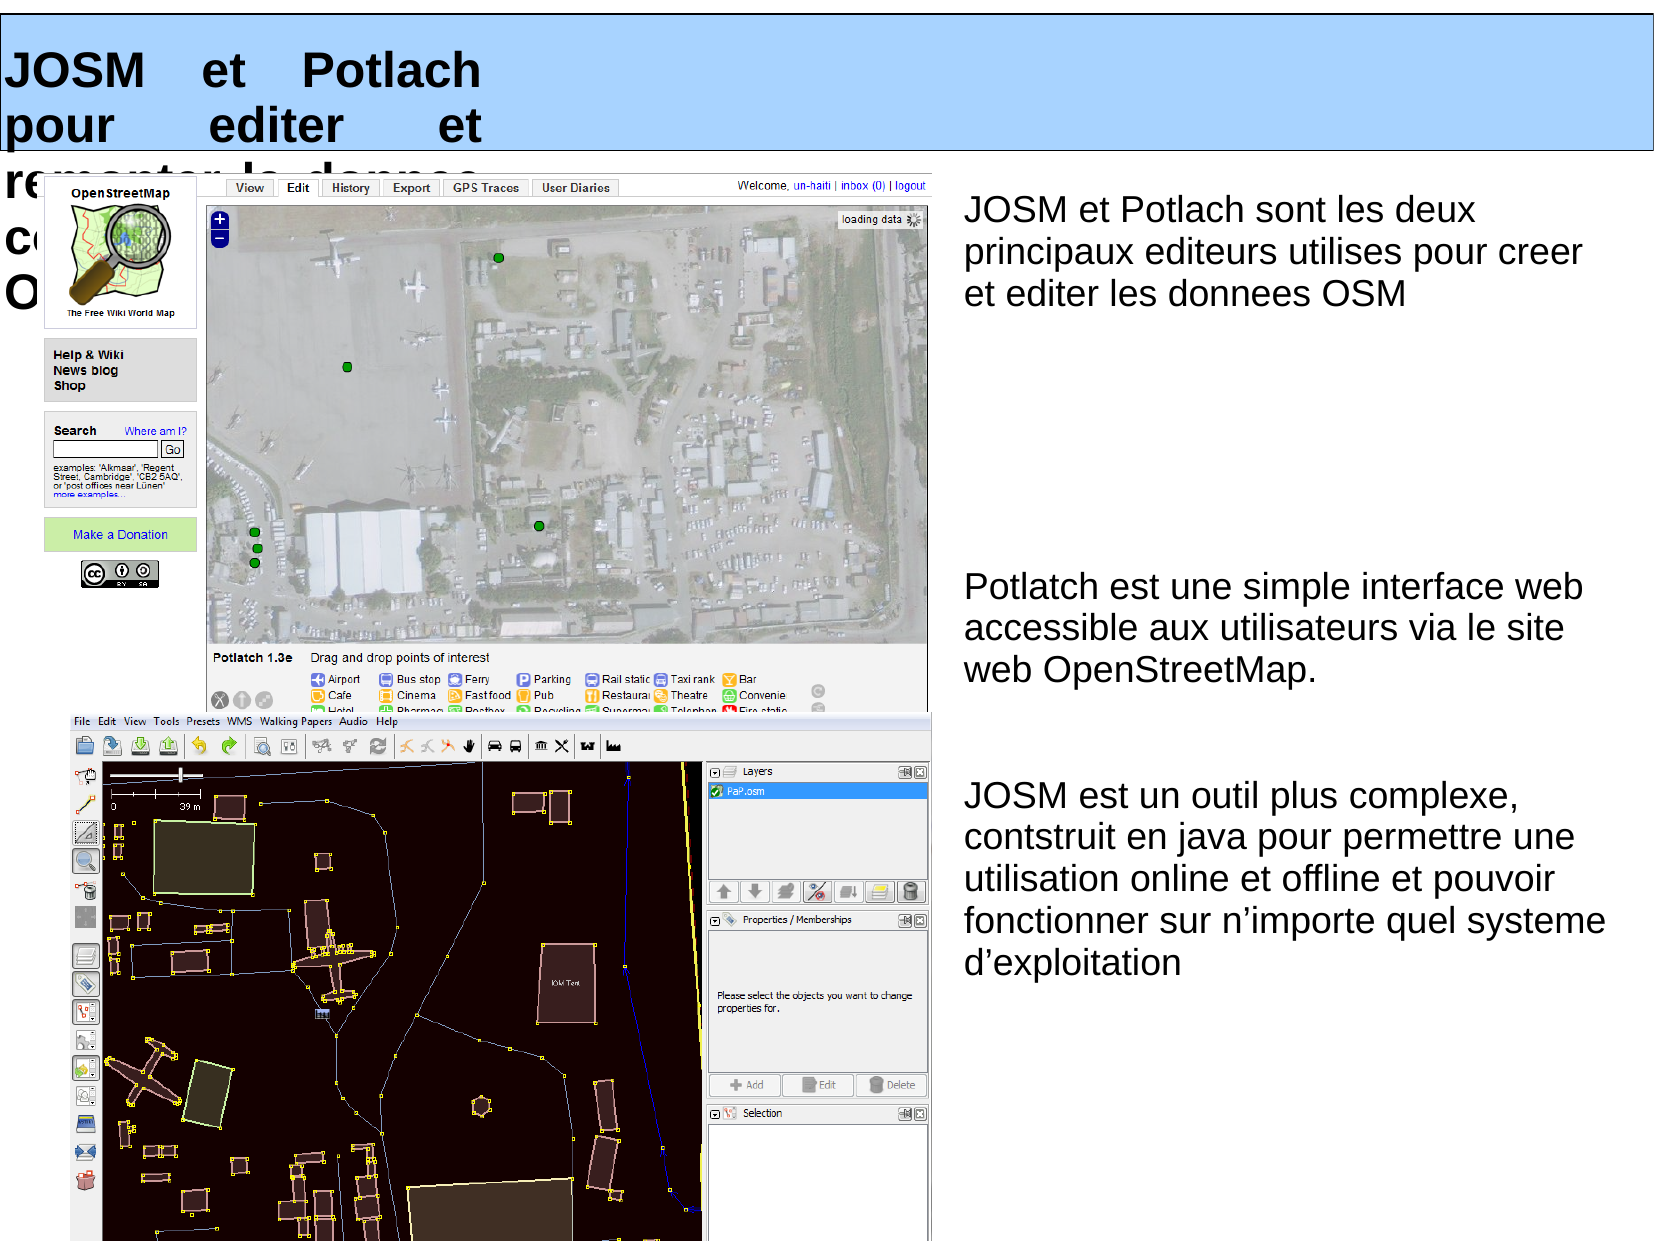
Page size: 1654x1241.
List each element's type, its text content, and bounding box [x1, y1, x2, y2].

text_box [14, 120, 25, 138]
text_box JOSM et Potlach sont les deux principaux editeurs utilises pour creer et editer les donnees OSM Potlatch est une simple interface web accessible aux utilisateurs via le site web OpenStreetMap. JOSM est un outil plus complexe, contstruit en java pour permettre une utilisation online et offline et pouvoir fonctionner sur n’importe quel systeme d’exploitation [949, 179, 1625, 1120]
text_box [0, 14, 1654, 150]
text_box JOSM et Potlach pour editer et remonter la donnee collectee dans OSM [0, 32, 536, 91]
picture [37, 173, 932, 1241]
